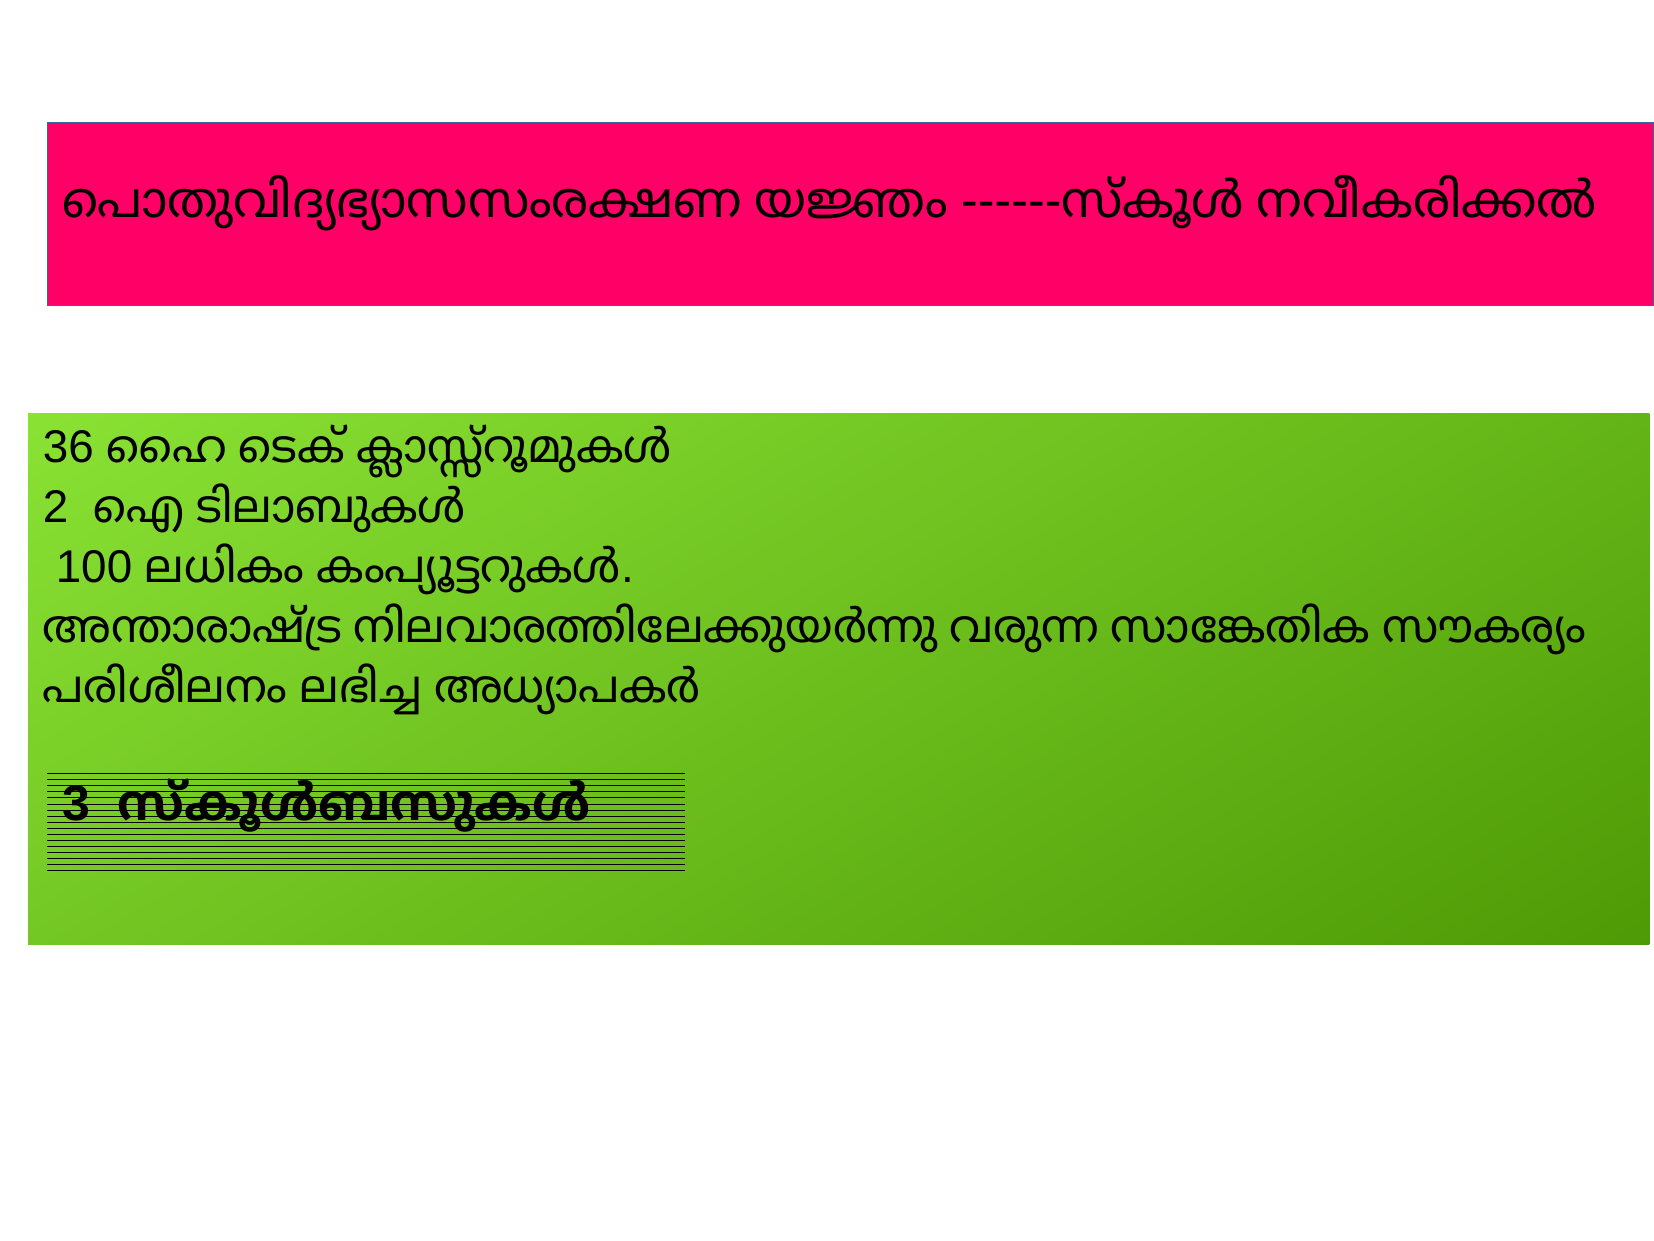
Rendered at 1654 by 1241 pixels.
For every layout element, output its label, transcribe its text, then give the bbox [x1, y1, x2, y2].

text_box പൊതുവിദ്യഭ്യാസസംരക്ഷണ യജ്ഞം ------സ്കൂൾ നവീകരിക്കൽ [47, 122, 1654, 306]
text_box 36 ഹൈ ടെക് ക്ലാസ്സ്‌റൂമുകൾ 2 ഐ ടിലാബുകൾ 100 ലധികം കംപ്യൂട്ടറുകൾ. അന്താരാഷ്ട്ര നിലവാരത്തിലേക്കുയർന്നു വരുന്ന സാങ്കേതിക സൗകര്യം പരിശീലനം ലഭിച്ച അധ്യാപകർ [28, 413, 1650, 945]
text_box 3 സ്കൂൾബസുകൾ [47, 767, 686, 875]
